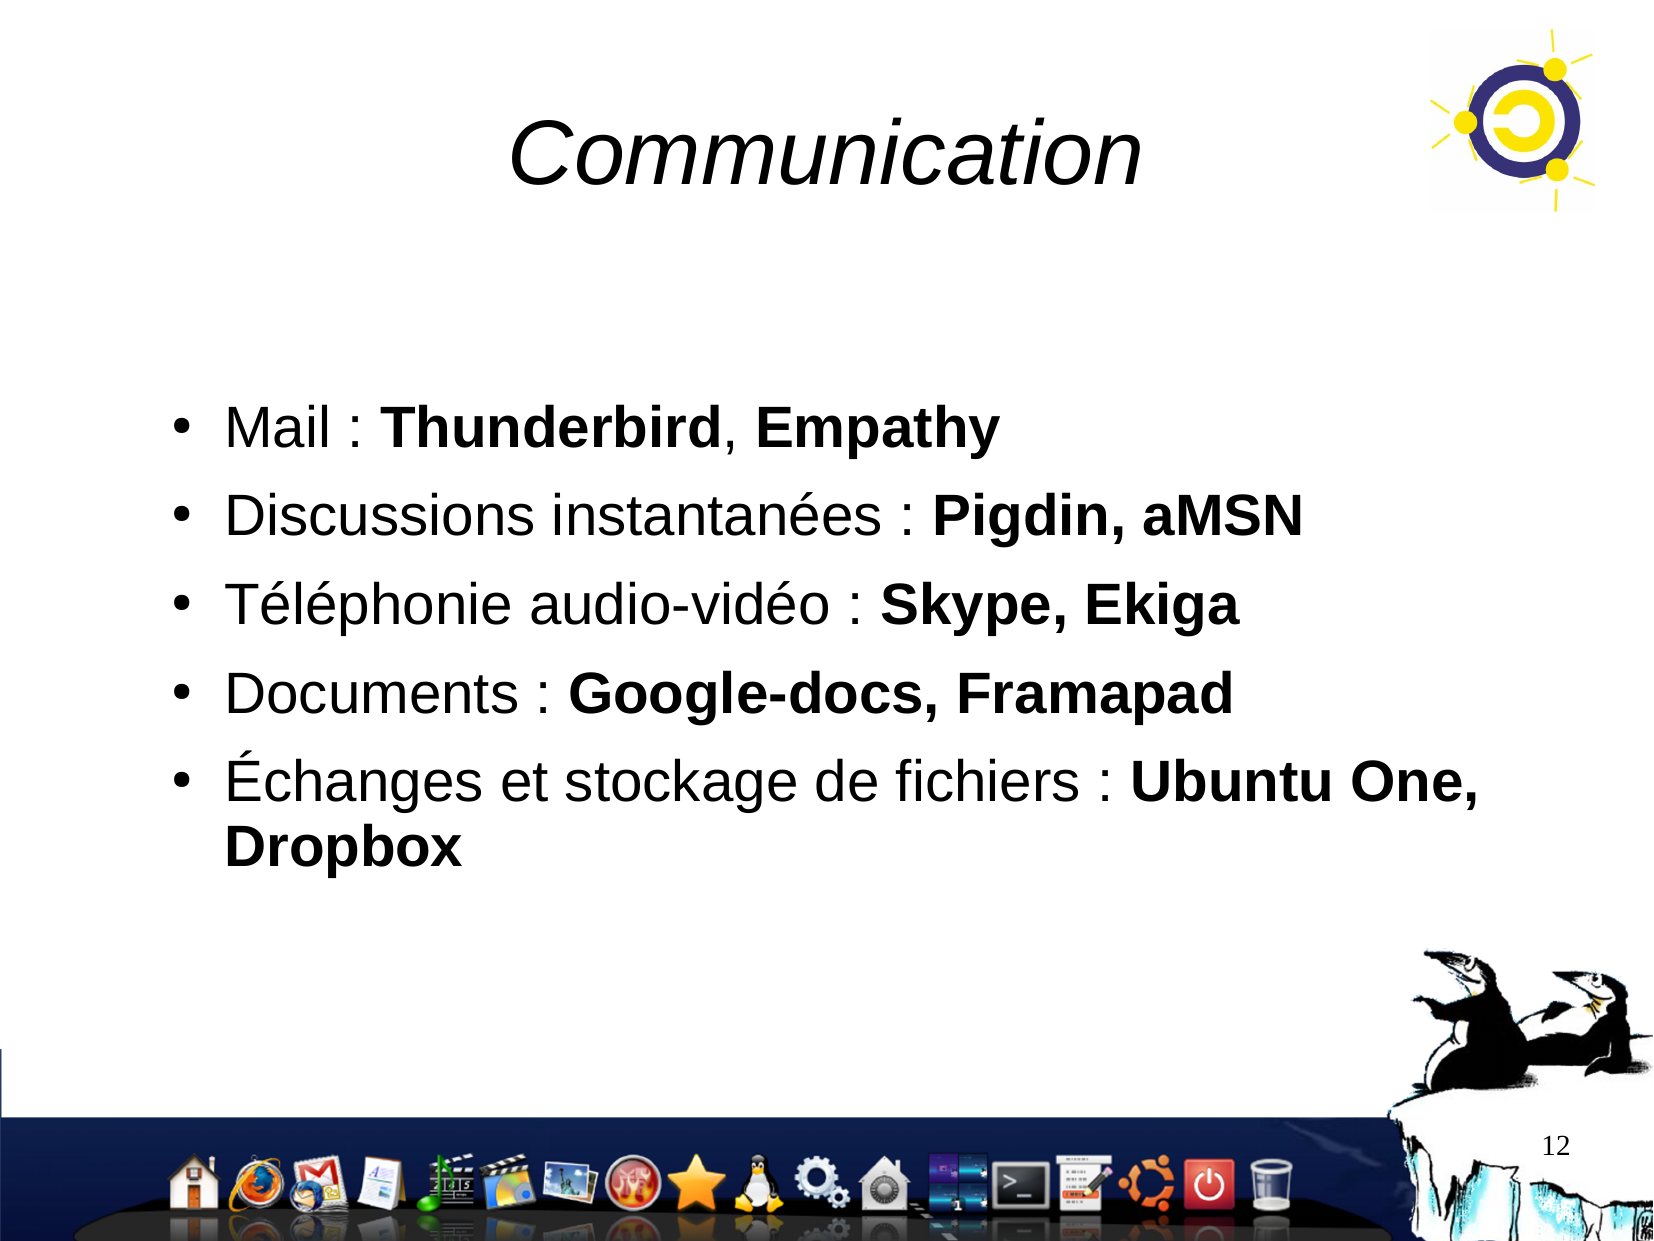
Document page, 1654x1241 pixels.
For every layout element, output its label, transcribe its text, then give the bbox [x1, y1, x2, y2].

picture [0, 29, 1653, 1241]
list Mail : Thunderbird, Empathy Discussions instantanées : Pigdin, aMSN Téléphonie audio-vidéo : Skype, Ekiga Documents : Google-docs, Framapad Échanges et stockage de fichiers : Ubuntu One, Dropbox [82, 290, 1571, 1109]
title Communication [82, 49, 1571, 257]
